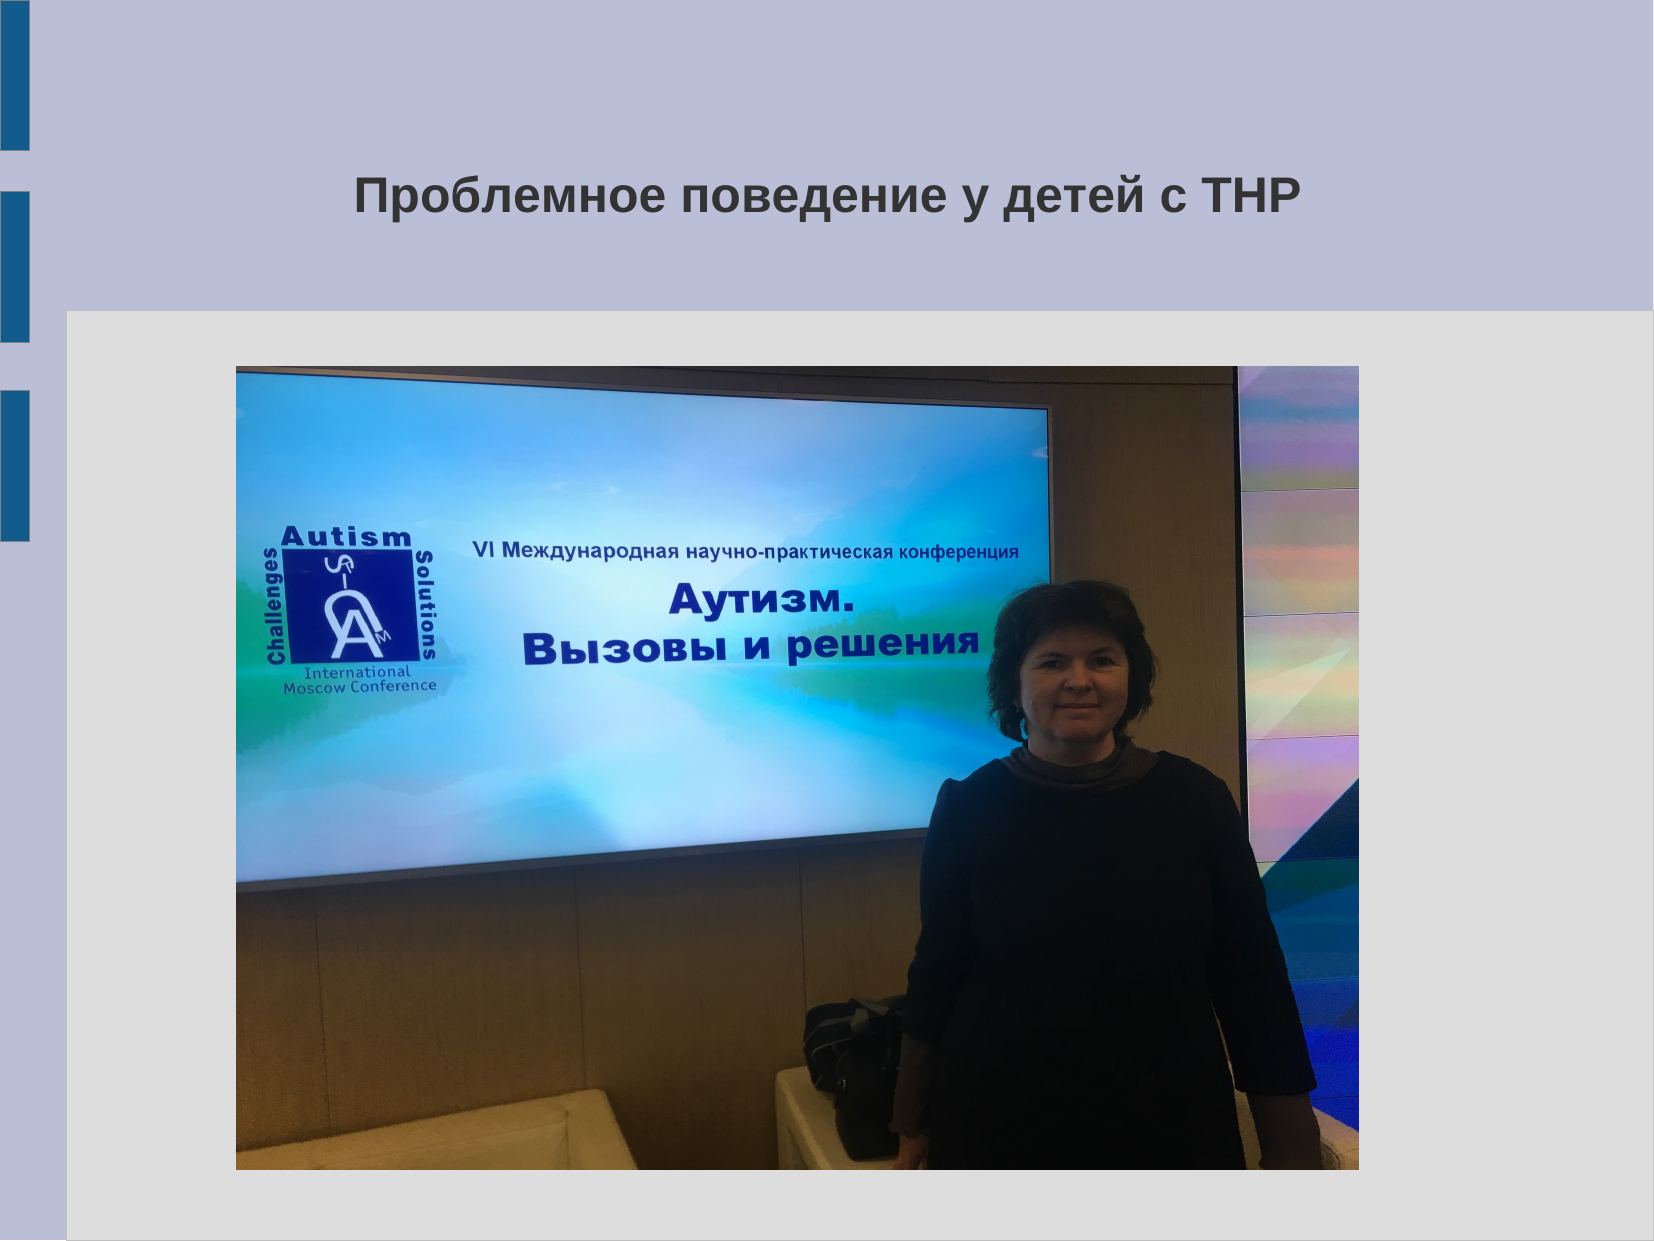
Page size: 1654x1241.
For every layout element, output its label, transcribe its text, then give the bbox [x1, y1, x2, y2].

picture [1319, 880, 1330, 886]
picture [236, 366, 1359, 1170]
title Проблемное поведение у детей с ТНР [121, 91, 1534, 299]
